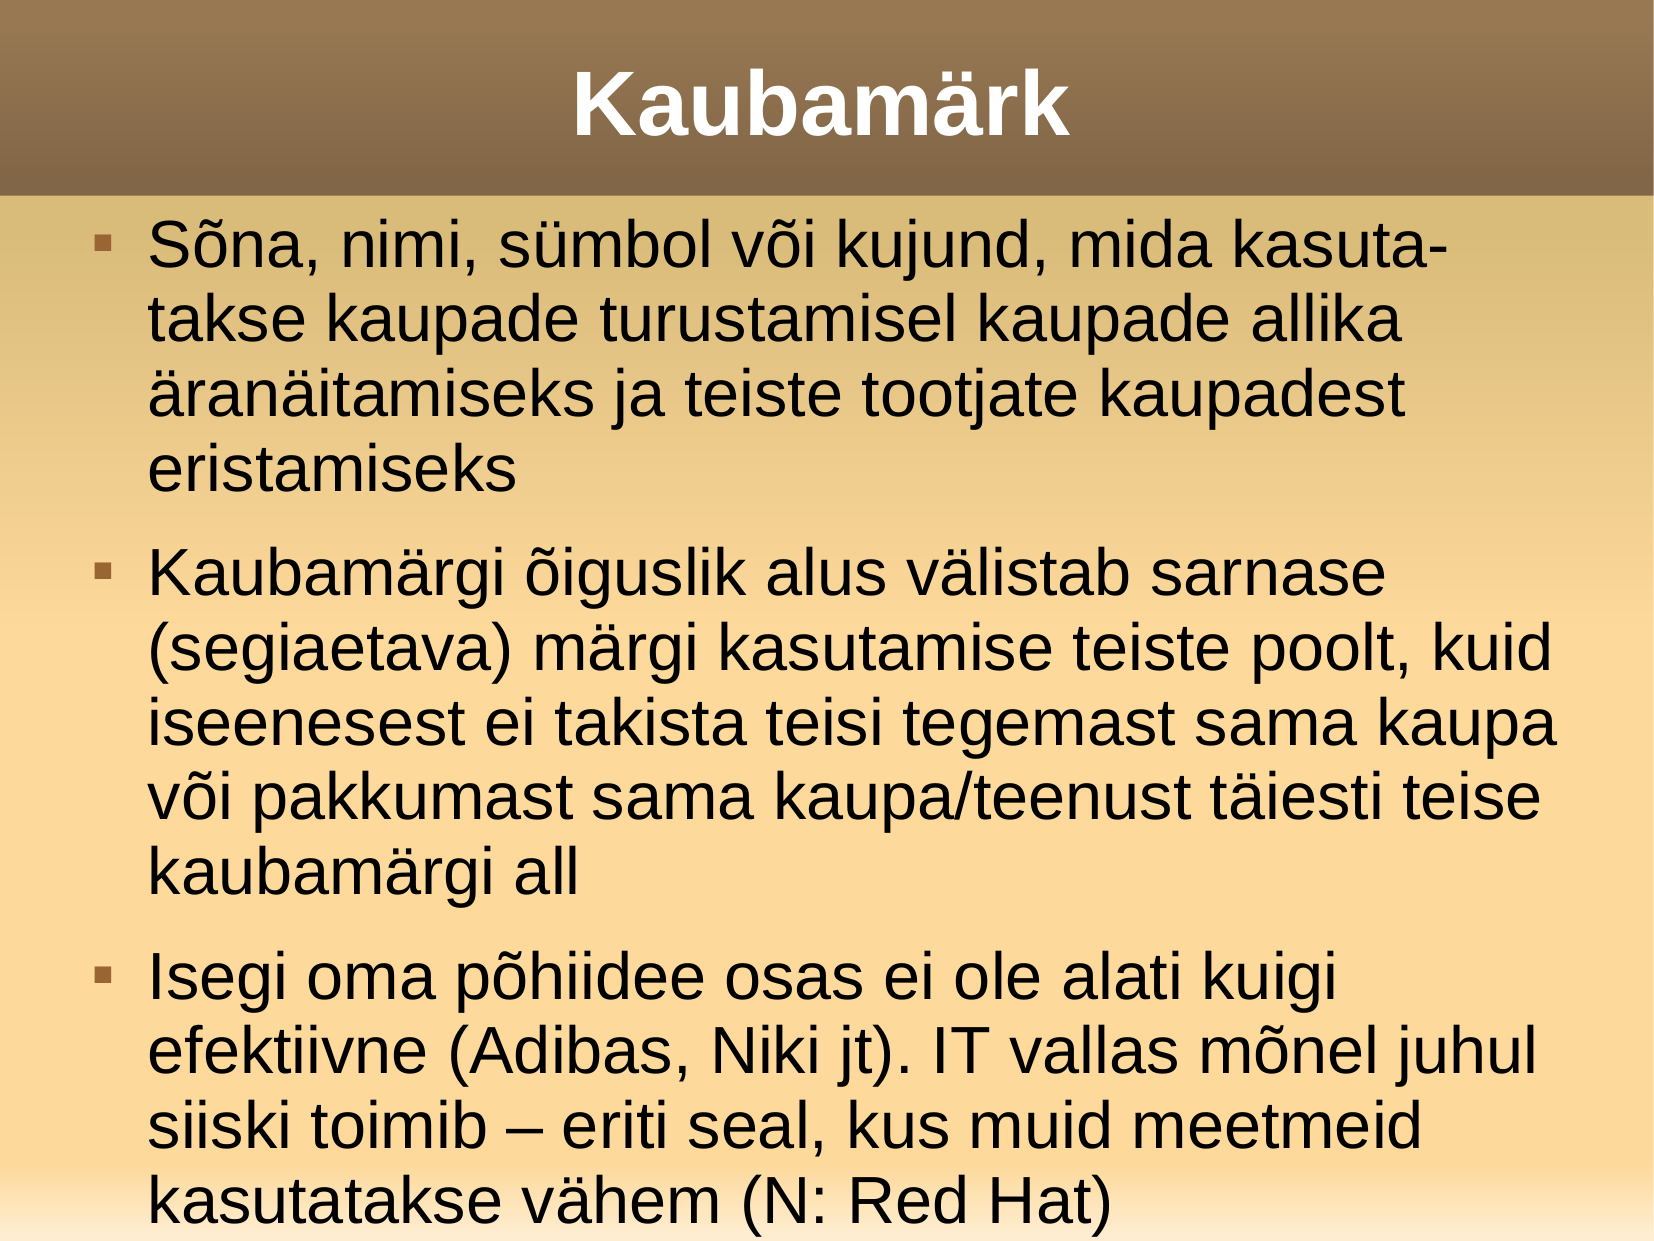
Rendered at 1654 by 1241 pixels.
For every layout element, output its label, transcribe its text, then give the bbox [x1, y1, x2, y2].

title Kaubamärk [76, 7, 1565, 200]
picture [0, 0, 1654, 1241]
list Sõna, nimi, sümbol või kujund, mida kasuta-takse kaupade turustamisel kaupade allika äranäitamiseks ja teiste tootjate kaupadest eristamiseks Kaubamärgi õiguslik alus välistab sarnase (segiaetava) märgi kasutamise teiste poolt, kuid iseenesest ei takista teisi tegemast sama kaupa või pakkumast sama kaupa/teenust täiesti teise kaubamärgi all Isegi oma põhiidee osas ei ole alati kuigi efektiivne (Adibas, Niki jt). IT vallas mõnel juhul siiski toimib – eriti seal, kus muid meetmeid kasutatakse vähem (N: Red Hat) [76, 206, 1565, 1238]
